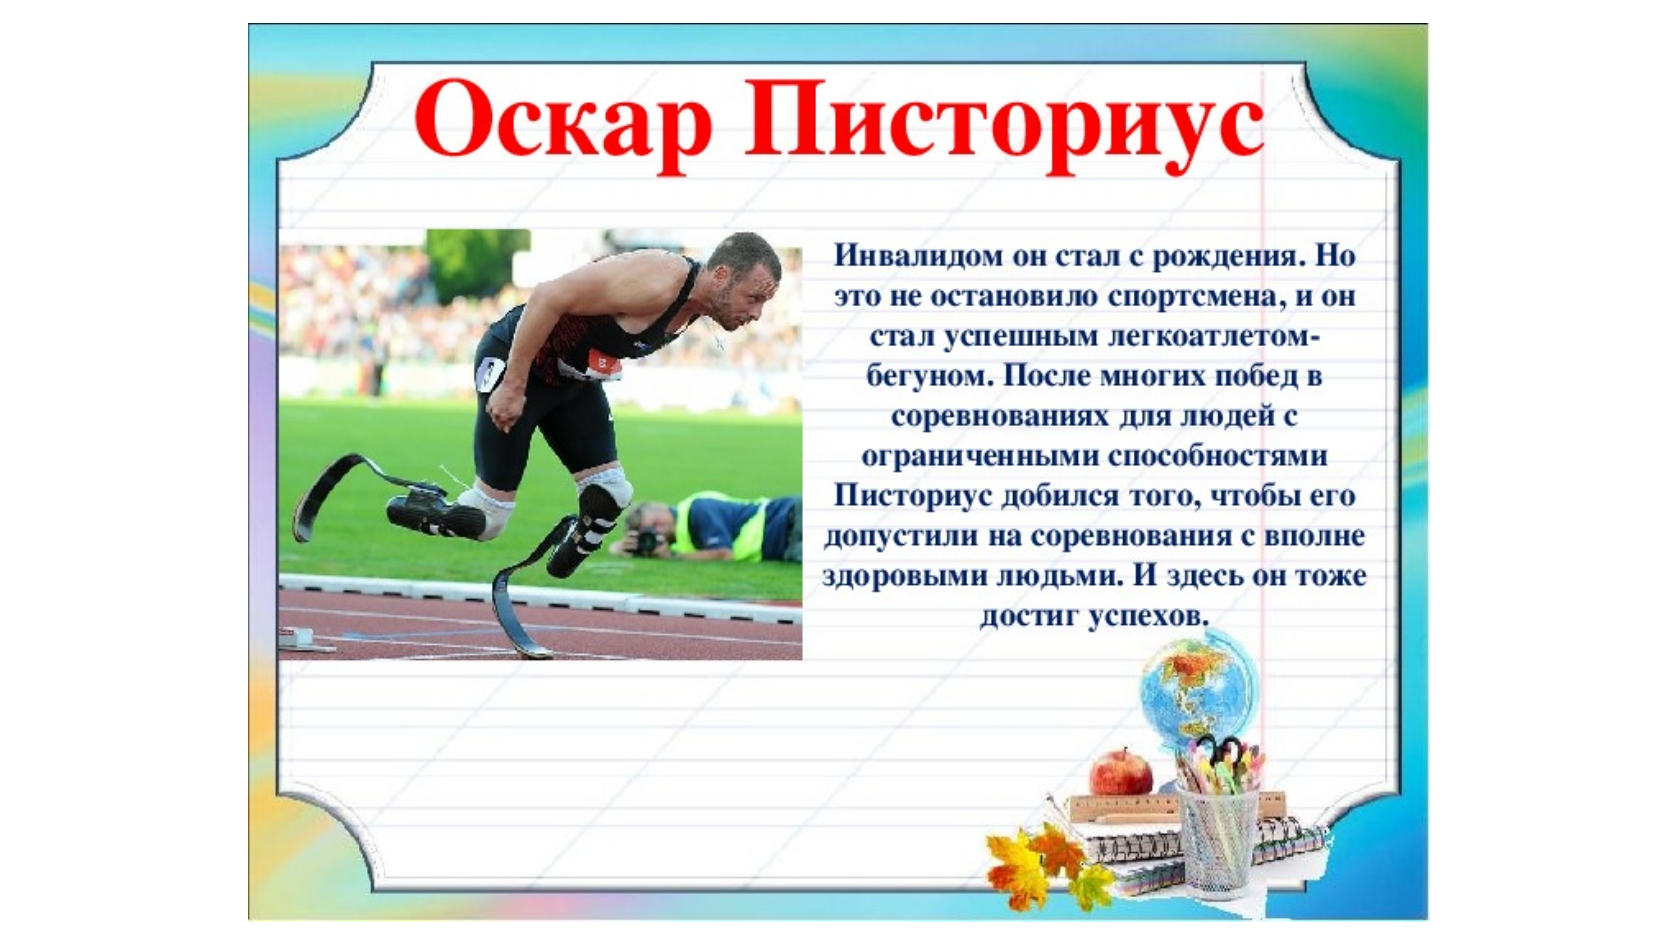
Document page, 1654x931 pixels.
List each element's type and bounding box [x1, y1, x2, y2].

picture [248, 23, 1430, 922]
